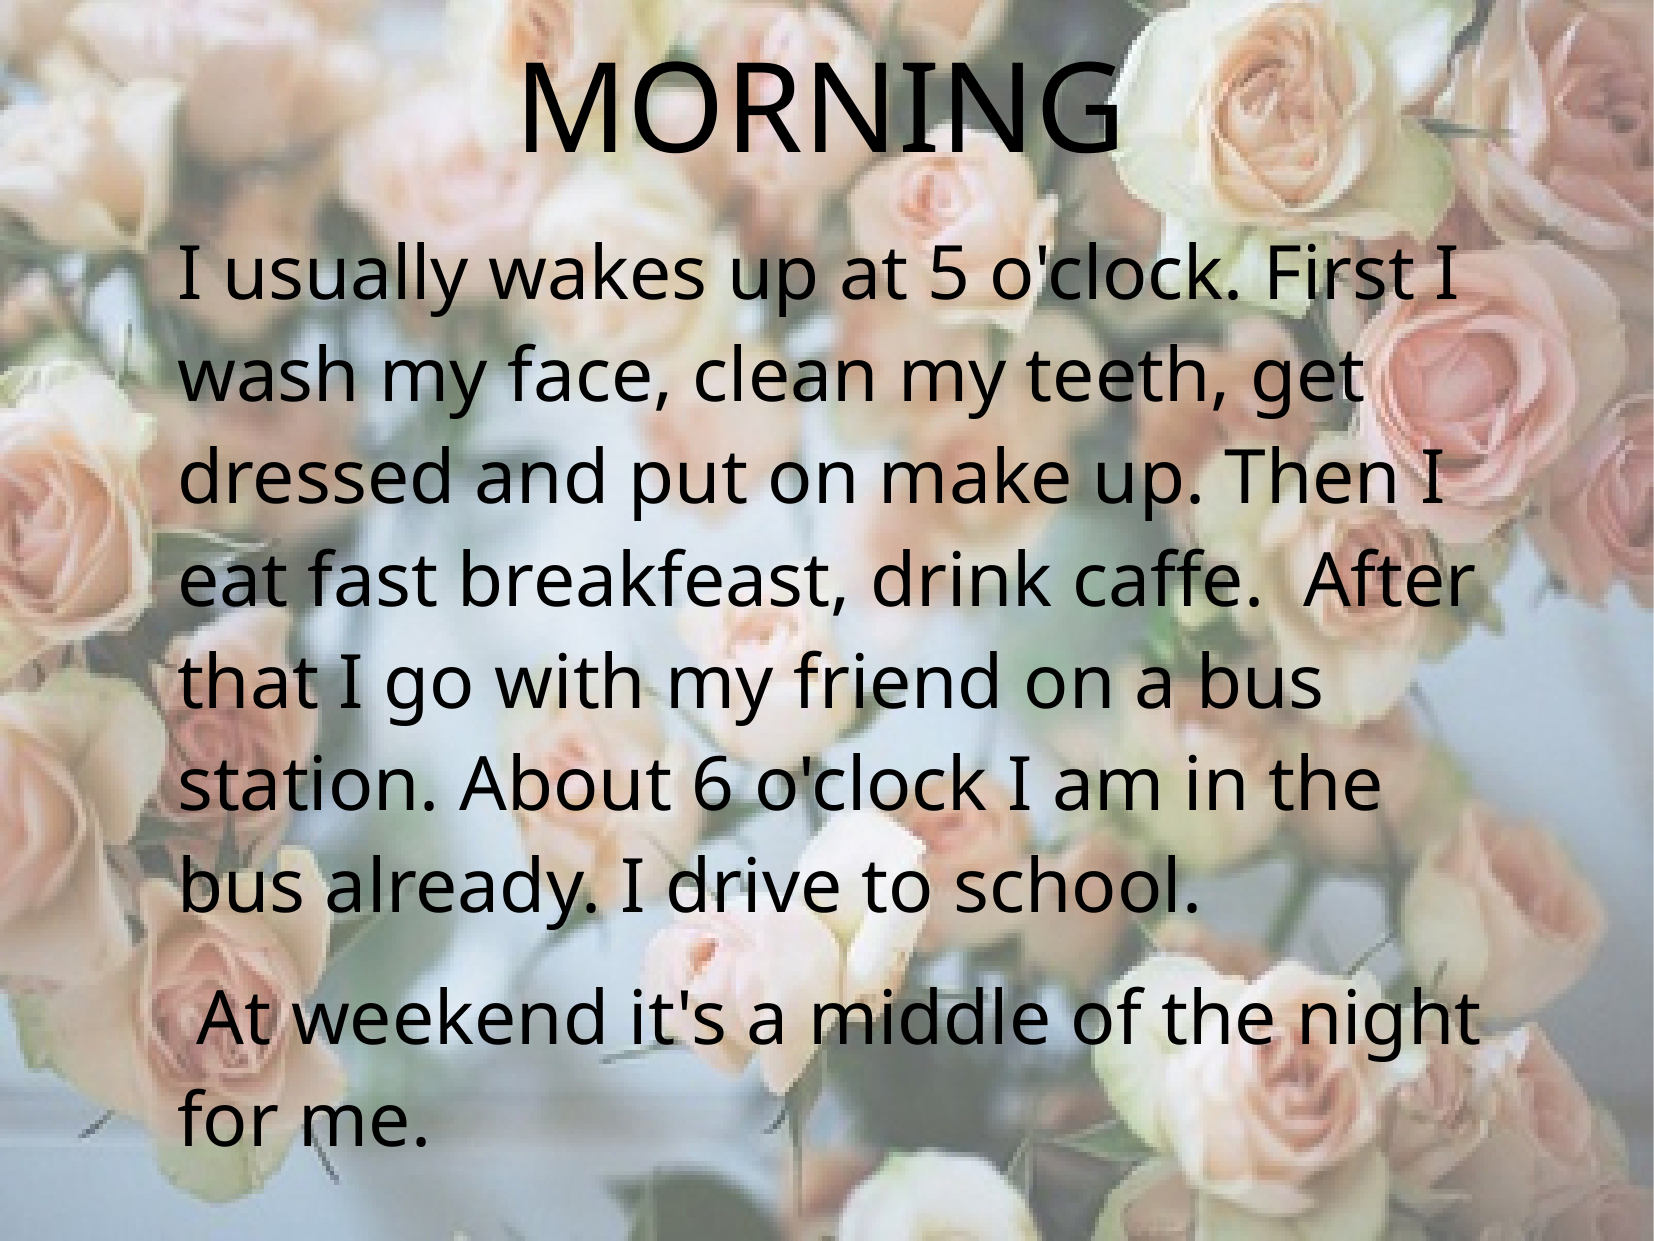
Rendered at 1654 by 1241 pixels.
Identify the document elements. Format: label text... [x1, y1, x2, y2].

list MORNING I usually wakes up at 5 o'clock. First I wash my face, clean my teeth, get dressed and put on make up. Then I eat fast breakfeast, drink caffe. After that I go with my friend on a bus station. About 6 o'clock I am in the bus already. I drive to school. At weekend it's a middle of the night for me. [106, 18, 1489, 1193]
picture [0, 0, 1654, 1241]
